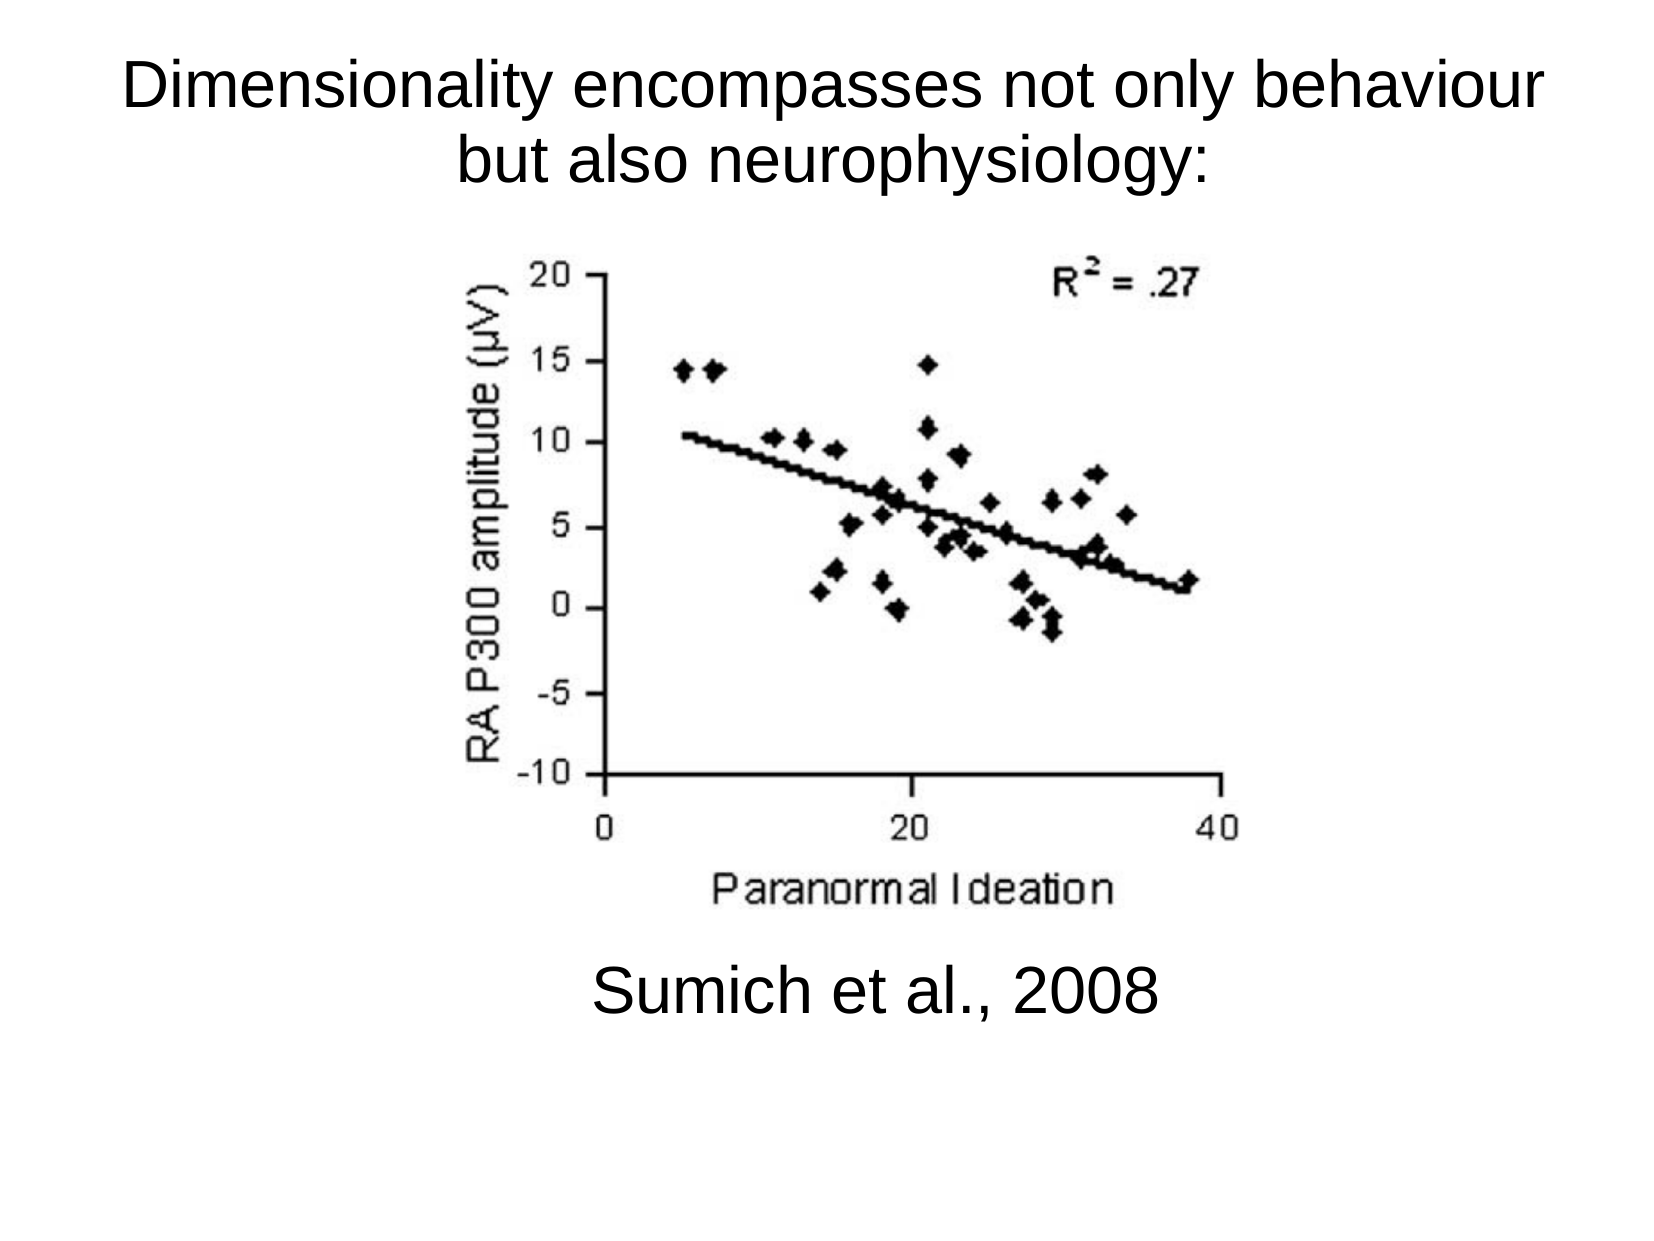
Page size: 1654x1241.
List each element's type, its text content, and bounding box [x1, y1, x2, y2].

title Dimensionality encompasses not only behaviour but also neurophysiology: [90, 48, 1579, 346]
title Sumich et al., 2008 [131, 930, 1621, 1051]
picture [454, 244, 1246, 916]
